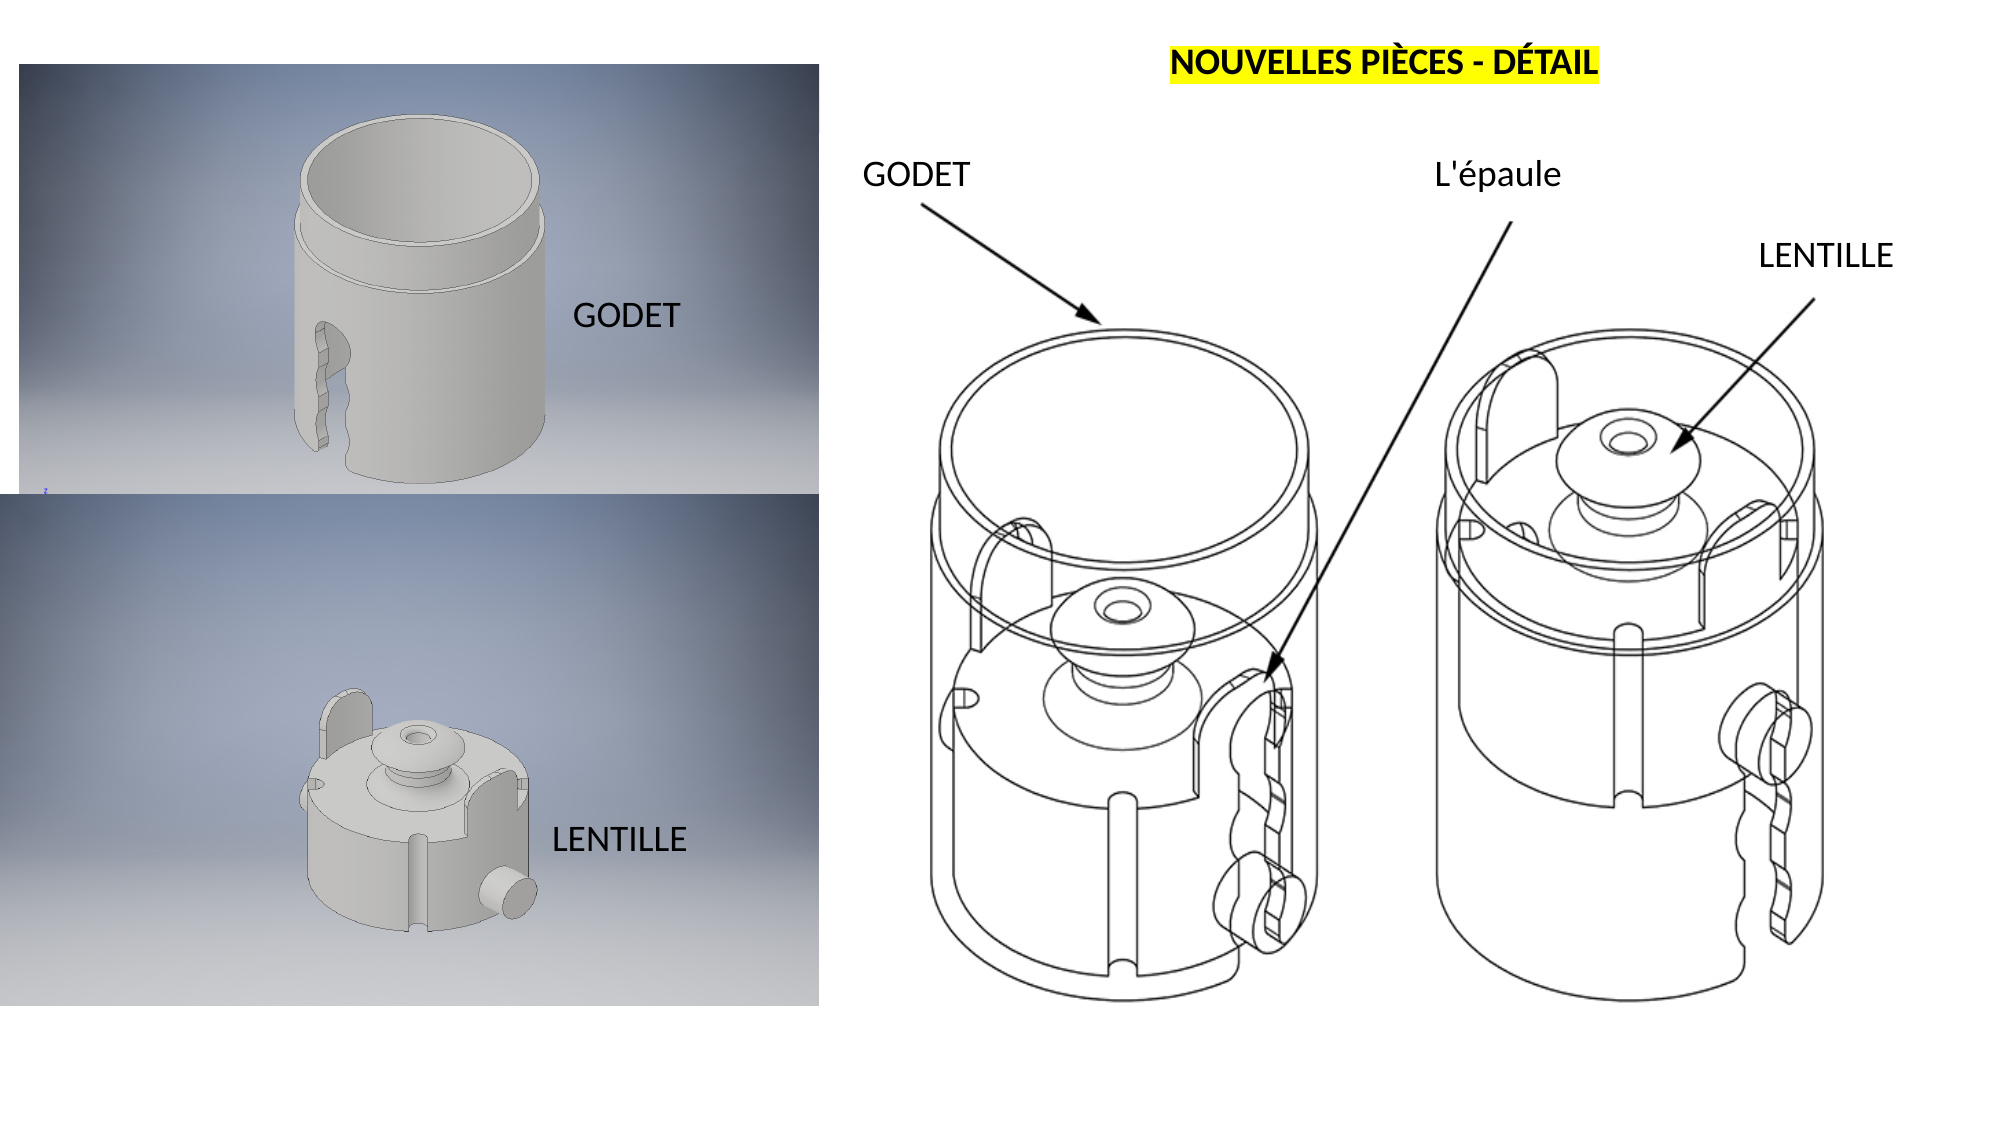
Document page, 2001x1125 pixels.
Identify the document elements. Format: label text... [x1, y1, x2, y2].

text_box GODET [506, 282, 760, 344]
picture [0, 64, 1970, 1056]
text_box L'épaule [1351, 141, 1667, 203]
text_box GODET [796, 141, 1049, 203]
text_box LENTILLE [537, 806, 819, 867]
text_box NOUVELLES PIÈCES - DÉTAIL [1044, 29, 1823, 90]
text_box LENTILLE [1743, 222, 2000, 283]
